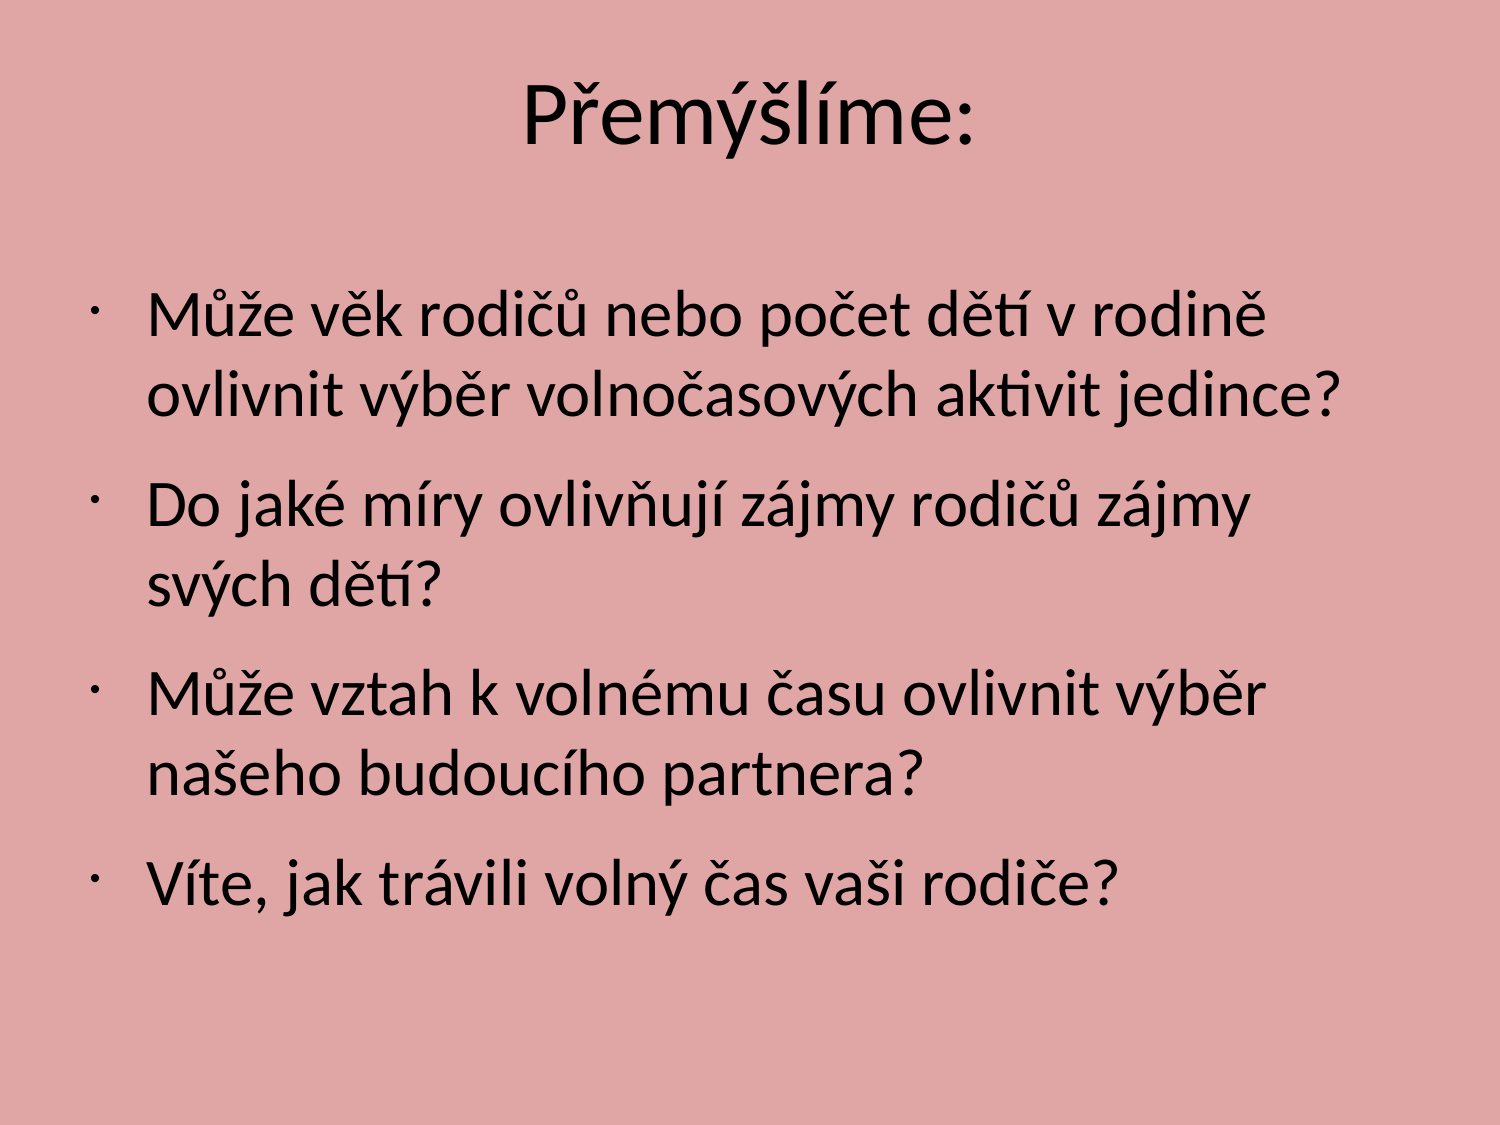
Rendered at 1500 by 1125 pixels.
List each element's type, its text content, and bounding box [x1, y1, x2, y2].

list Může věk rodičů nebo počet dětí v rodině ovlivnit výběr volnočasových aktivit jedince? Do jaké míry ovlivňují zájmy rodičů zájmy svých dětí? Může vztah k volnému času ovlivnit výběr našeho budoucího partnera? Víte, jak trávili volný čas vaši rodiče? [75, 262, 1425, 1005]
title Přemýšlíme: [75, 45, 1425, 233]
